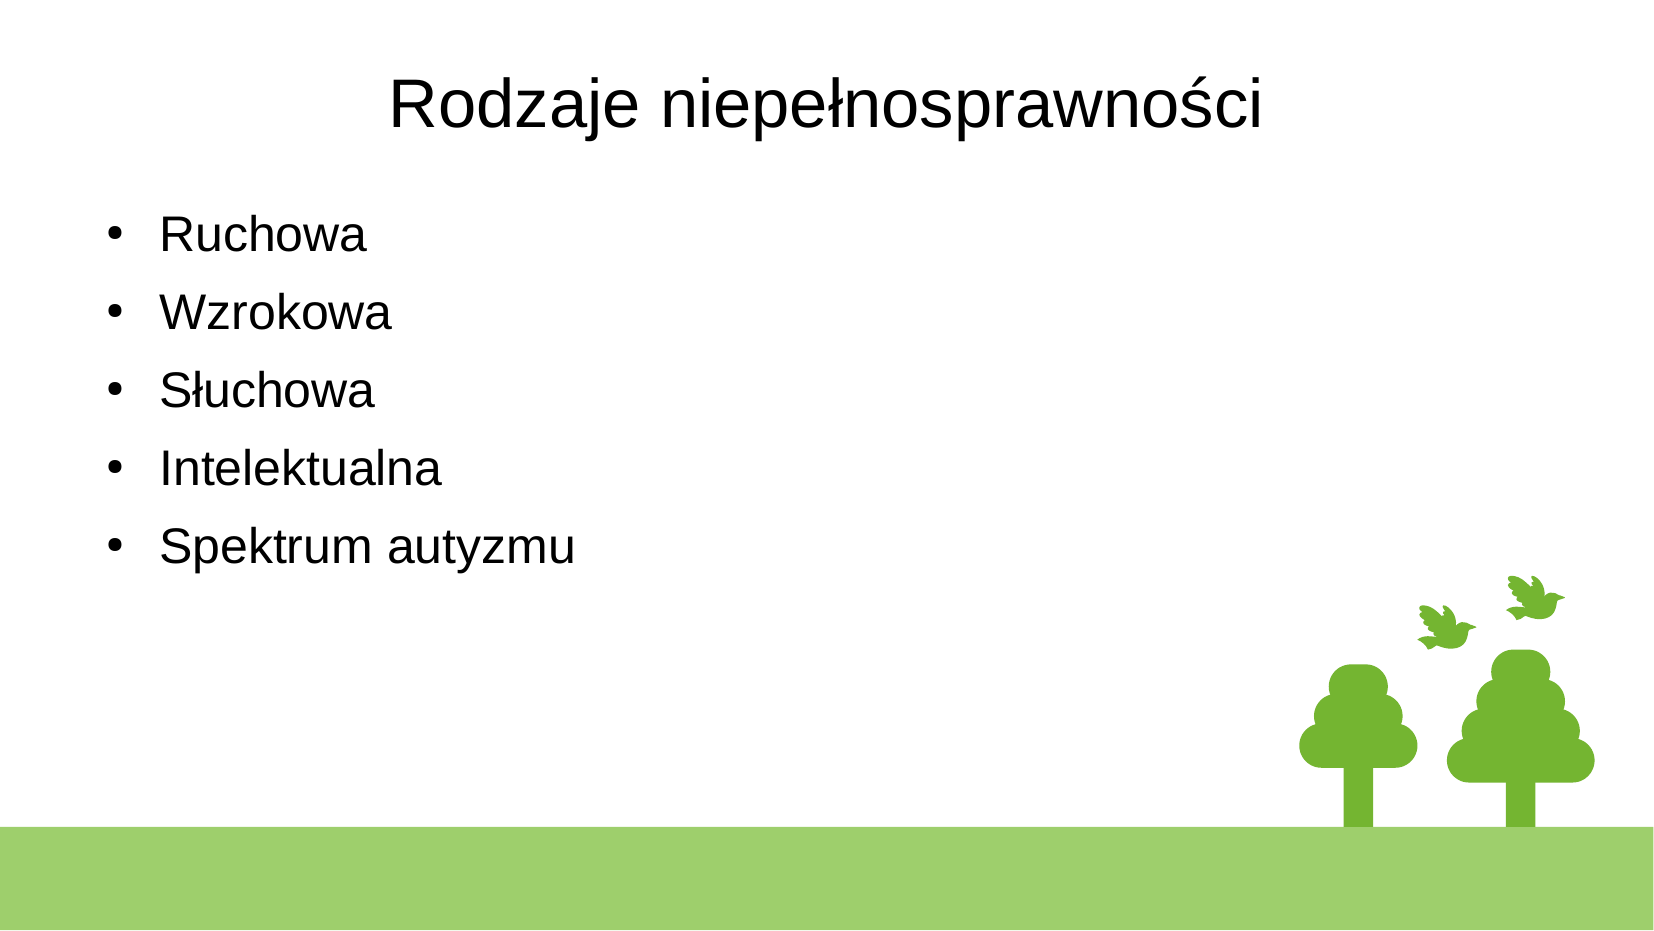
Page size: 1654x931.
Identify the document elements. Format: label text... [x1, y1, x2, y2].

list Ruchowa Wzrokowa Słuchowa Intelektualna Spektrum autyzmu [88, 206, 1565, 739]
title Rodzaje niepełnosprawności [88, 29, 1565, 178]
